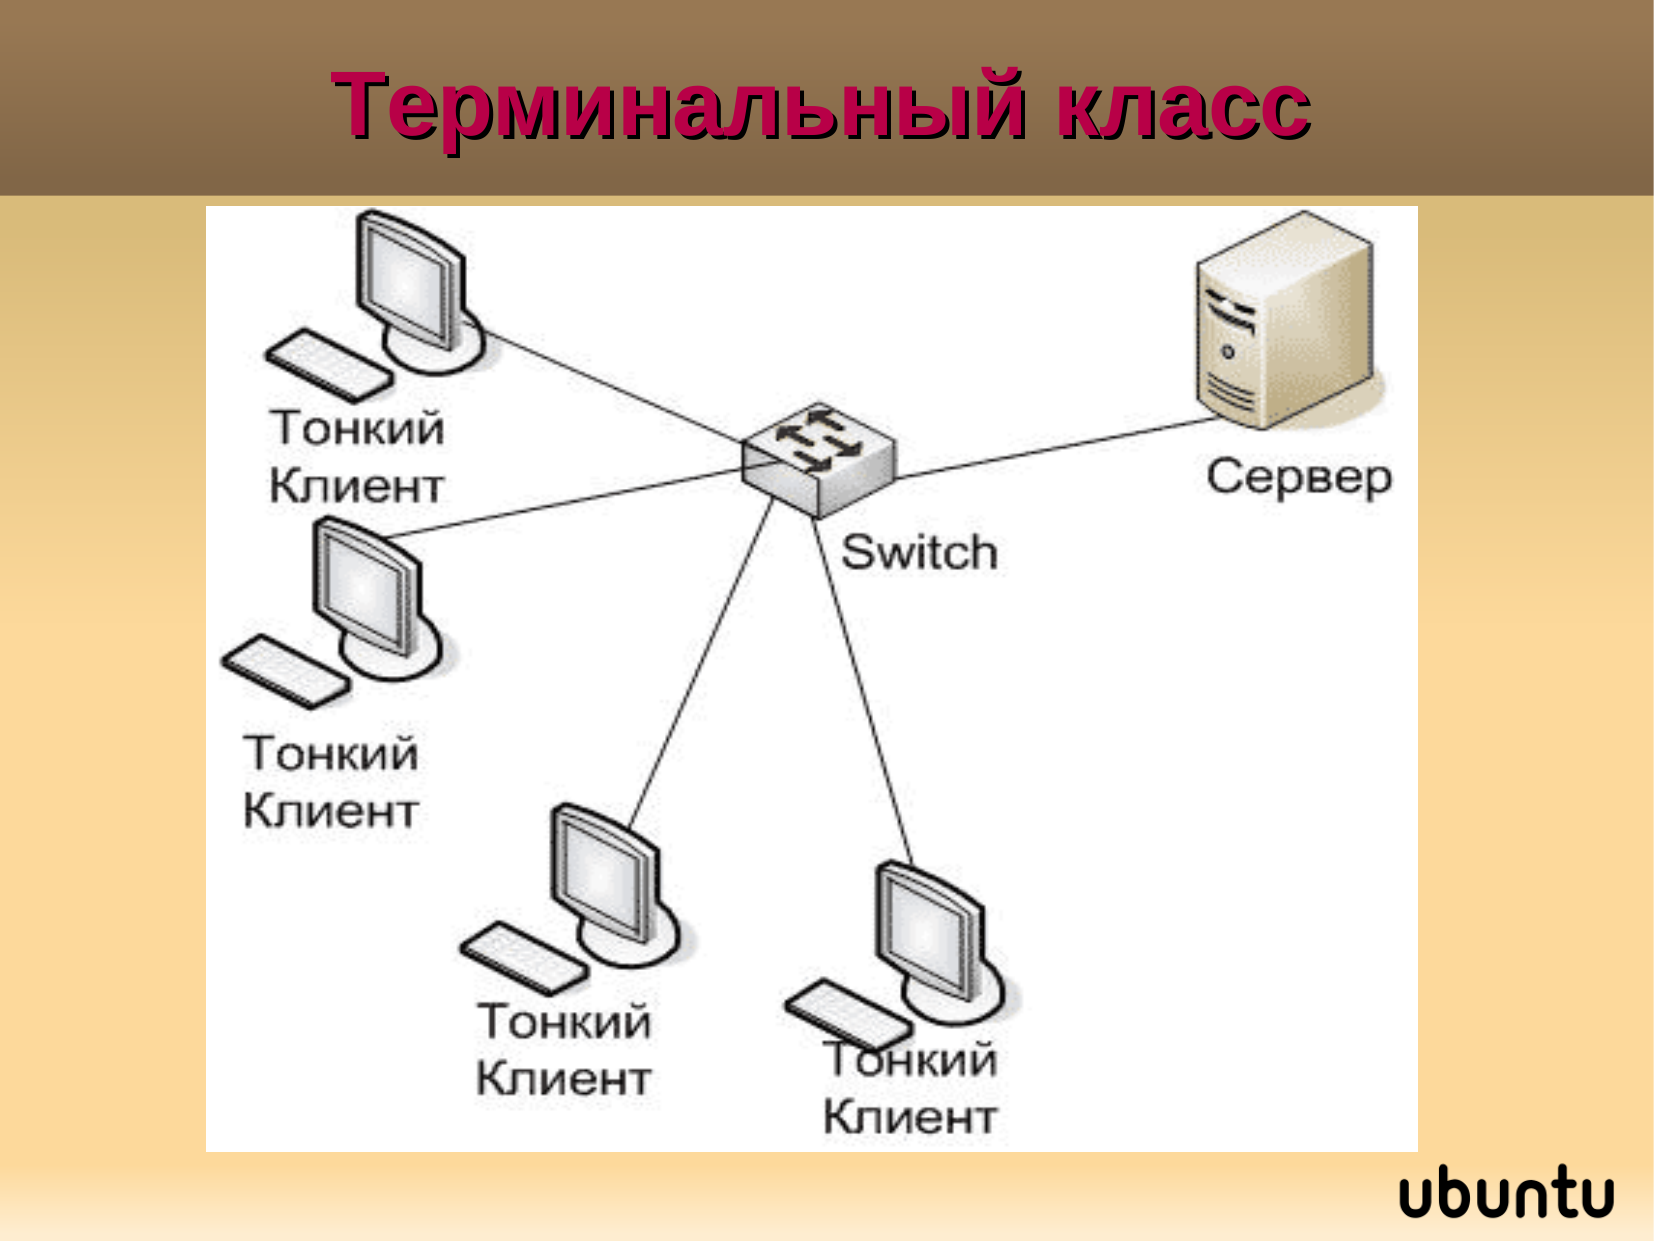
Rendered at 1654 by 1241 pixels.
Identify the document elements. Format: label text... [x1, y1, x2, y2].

picture [0, 0, 1654, 1241]
title Терминальный класс [76, 7, 1565, 200]
